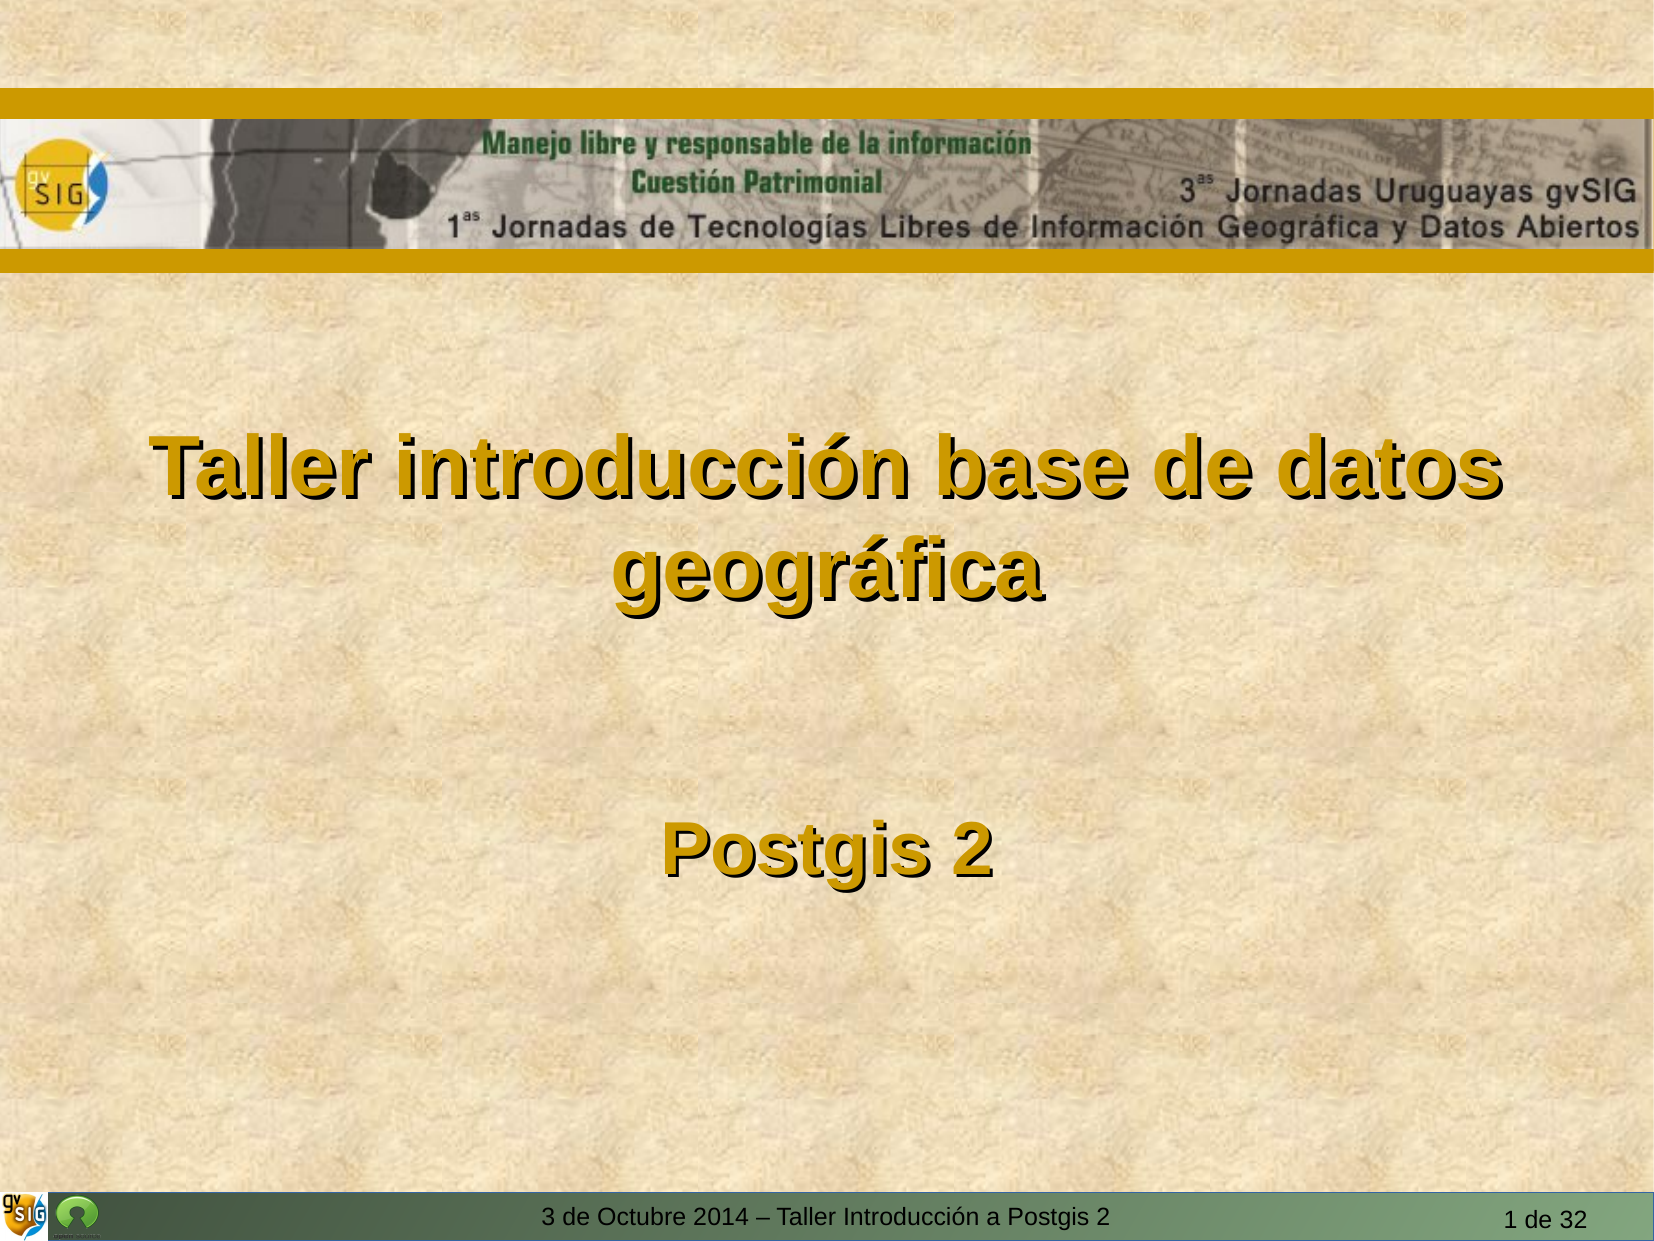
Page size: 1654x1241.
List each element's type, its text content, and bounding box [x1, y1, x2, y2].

picture [0, 119, 1654, 249]
text_box <número> de 32 [1488, 1198, 1654, 1241]
subtitle Taller introducción base de datos geográfica Postgis 2 [82, 290, 1571, 1010]
picture [0, 273, 1654, 1241]
text_box 3 de Octubre 2014 – Taller Introducción a Postgis 2 [107, 1192, 1654, 1241]
picture [0, 0, 1654, 88]
